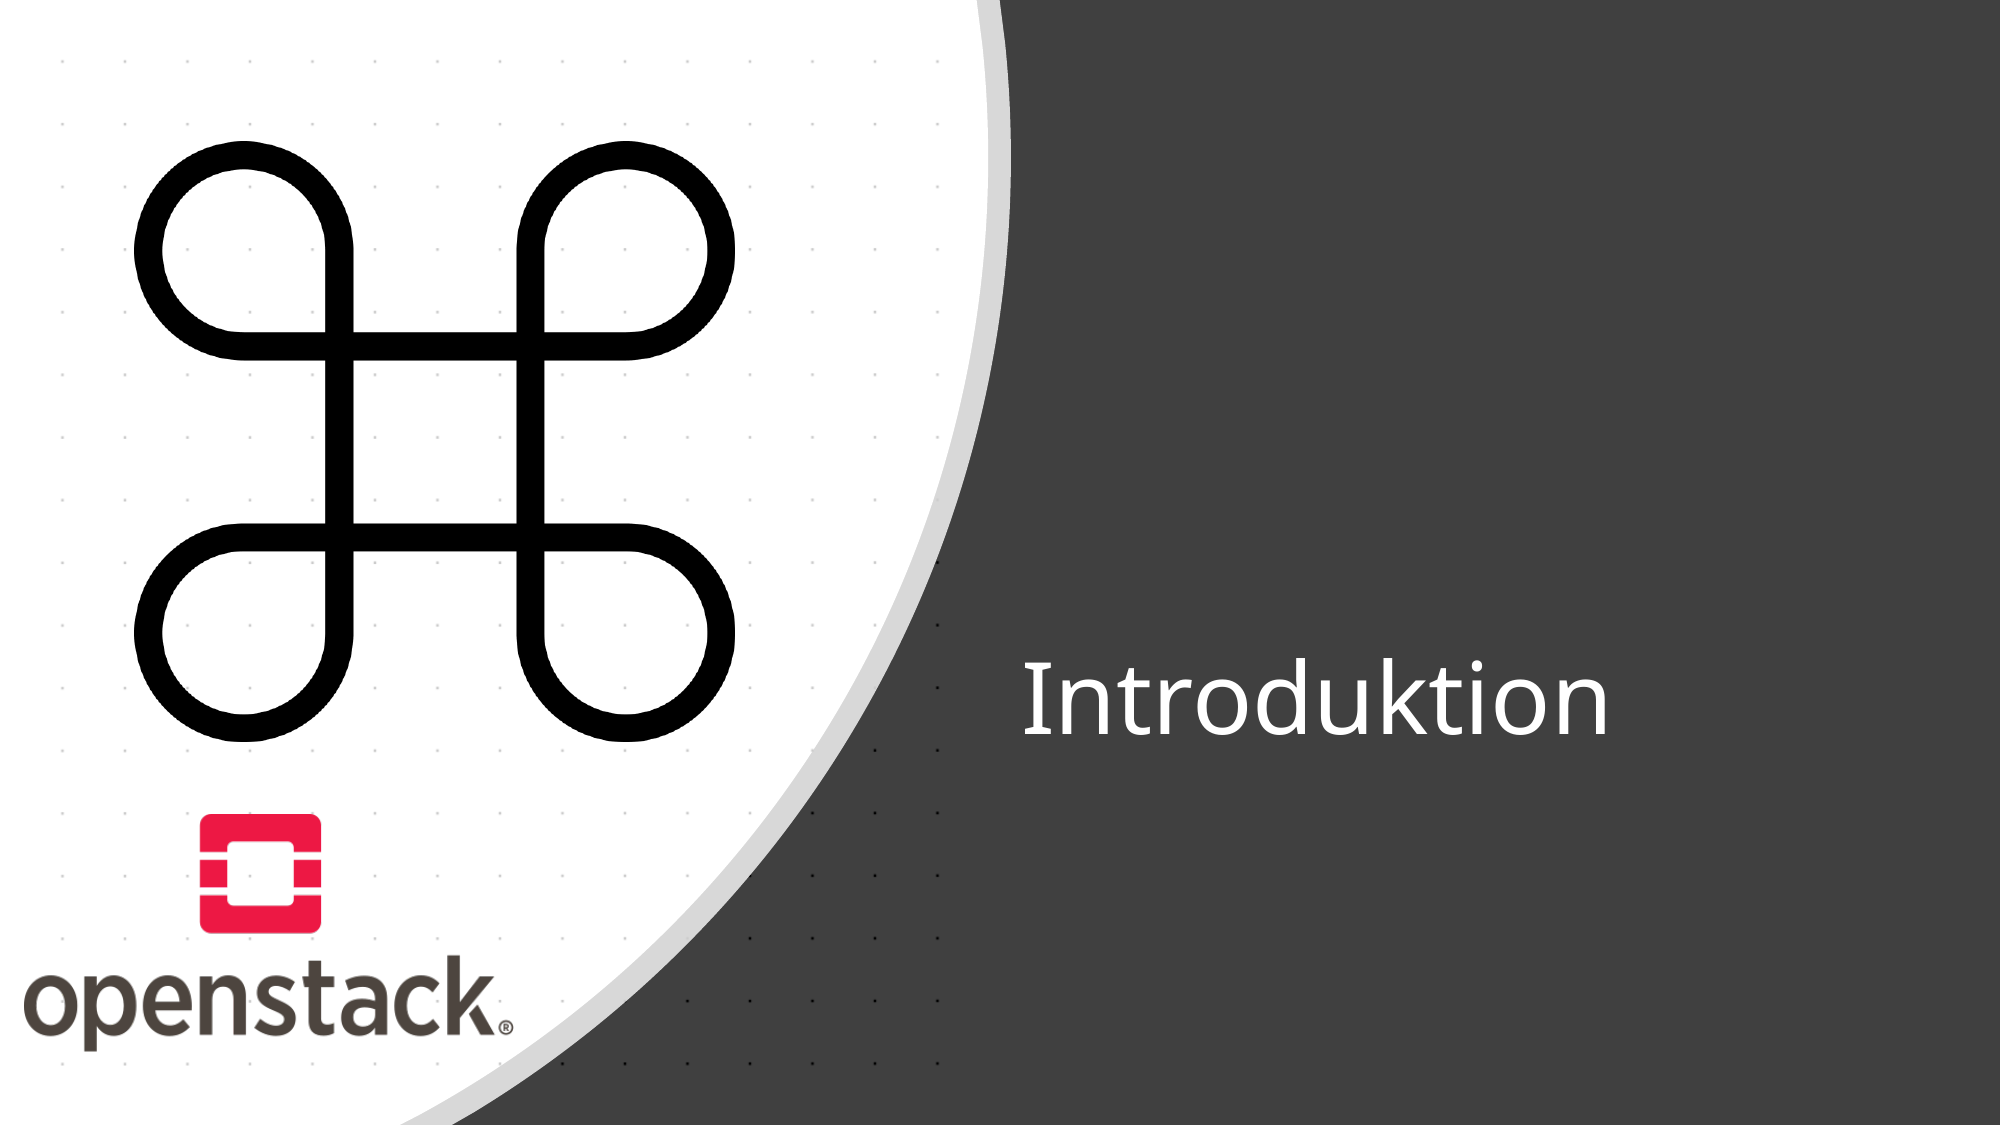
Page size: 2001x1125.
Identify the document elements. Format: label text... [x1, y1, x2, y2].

picture [454, 440, 976, 1125]
text_box [0, 0, 2000, 1125]
picture [134, 141, 735, 742]
text_box Introduktion [1006, 292, 1985, 767]
picture [24, 814, 514, 1052]
